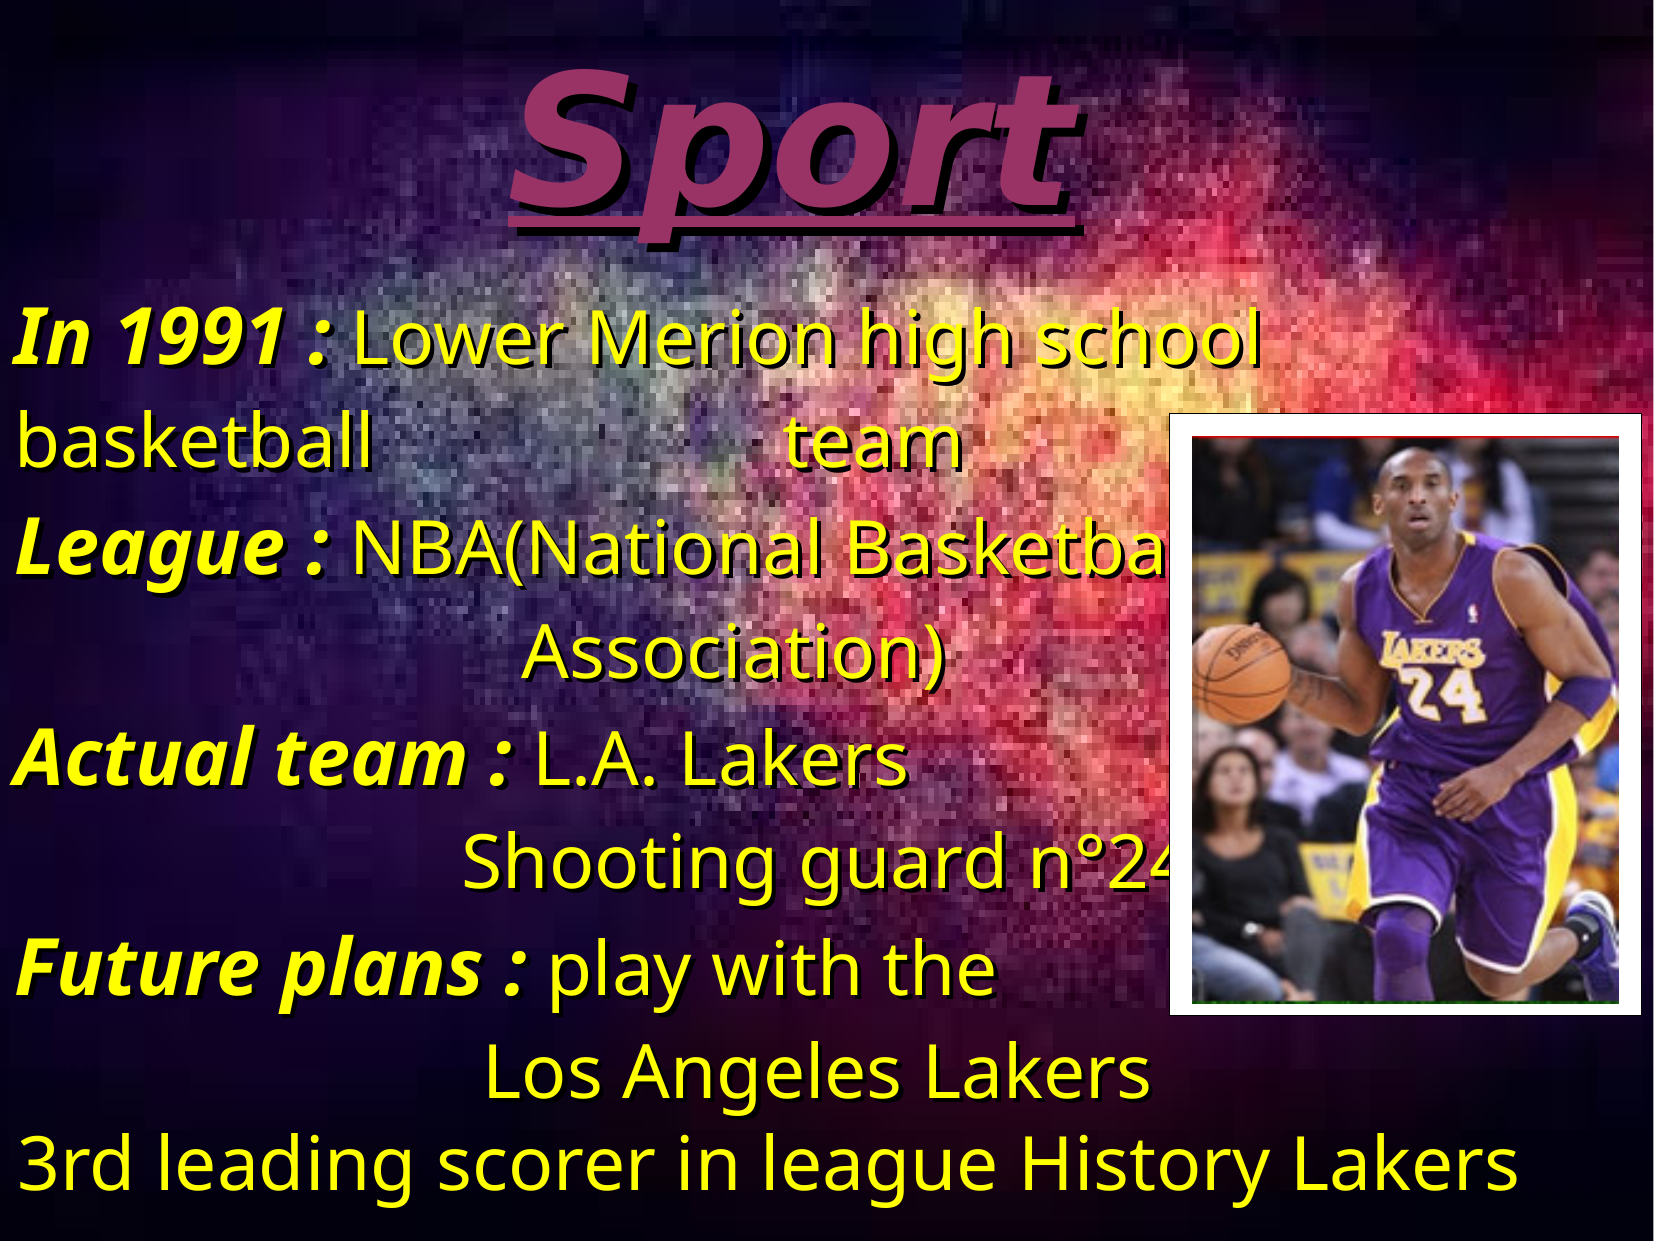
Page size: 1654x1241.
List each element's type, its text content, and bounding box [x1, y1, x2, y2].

picture [1192, 436, 1619, 1004]
text_box In 1991 : Lower Merion high school basketball team League : NBA(National Basketball Association) Actual team : L.A. Lakers Shooting guard n°24 Future plans : play with the Los Angeles Lakers [0, 0, 1654, 1241]
text_box 3rd leading scorer in league History Lakers [17, 1110, 1654, 1241]
text_box [1169, 413, 1642, 1016]
title Sport [47, 35, 1536, 249]
